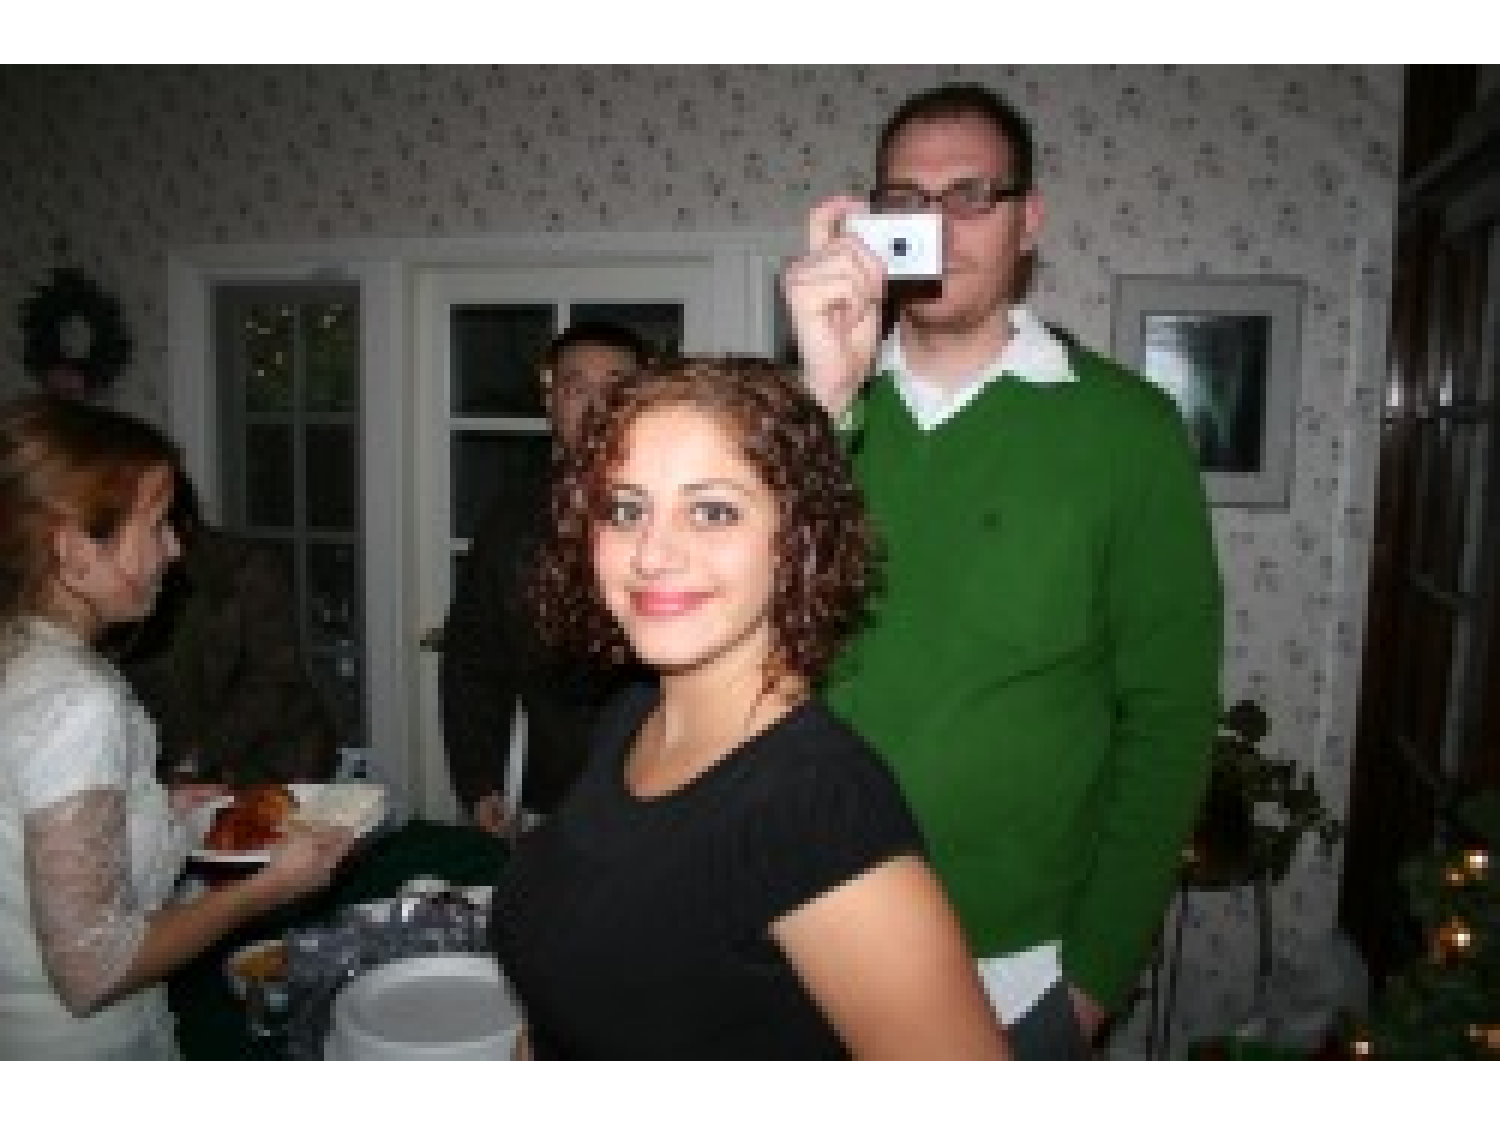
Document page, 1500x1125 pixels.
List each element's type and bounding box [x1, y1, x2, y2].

picture [0, 64, 1500, 1061]
